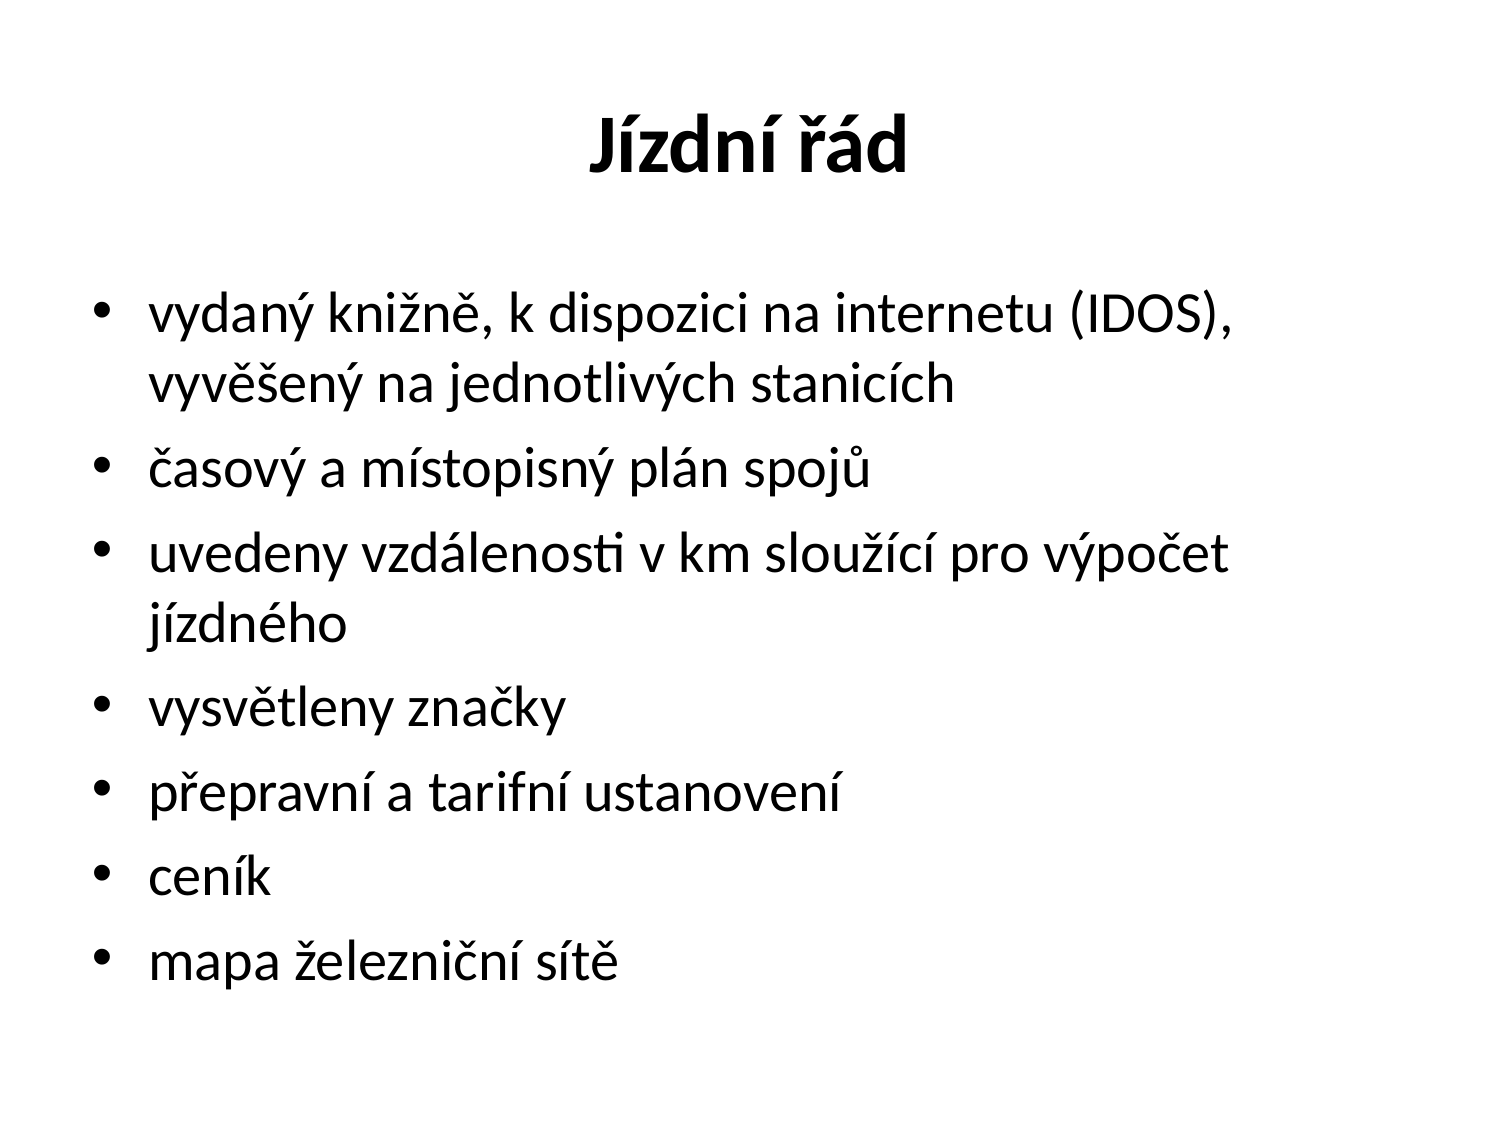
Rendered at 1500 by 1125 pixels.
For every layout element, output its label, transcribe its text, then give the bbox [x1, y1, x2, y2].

list vydaný knižně, k dispozici na internetu (IDOS), vyvěšený na jednotlivých stanicích časový a místopisný plán spojů uvedeny vzdálenosti v km sloužící pro výpočet jízdného vysvětleny značky přepravní a tarifní ustanovení ceník mapa železniční sítě [76, 267, 1427, 1084]
title Jízdní řád [75, 0, 1426, 297]
